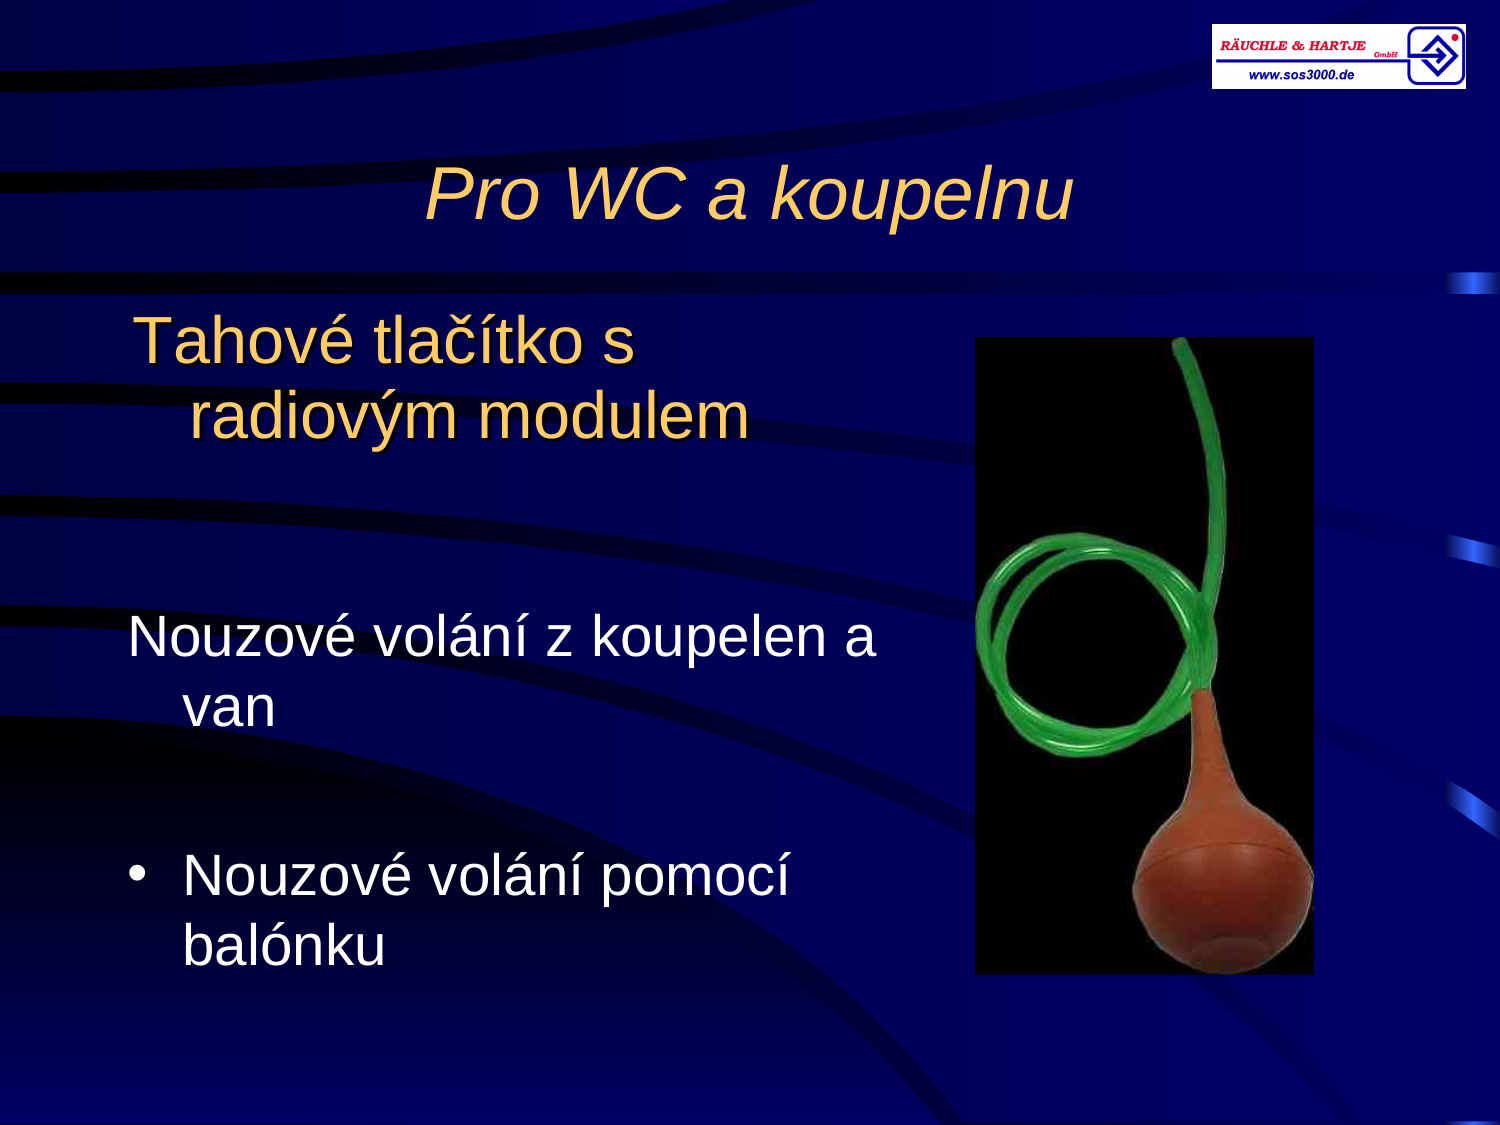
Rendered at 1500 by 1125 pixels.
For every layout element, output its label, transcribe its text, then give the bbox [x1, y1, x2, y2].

picture [1212, 24, 1466, 89]
list Tahové tlačítko s radiovým modulem [118, 295, 906, 471]
text_box Nouzové volání z koupelen a van Nouzové volání pomocí balónku [112, 590, 951, 1063]
title Pro WC a koupelnu [112, 99, 1388, 288]
picture [975, 337, 1314, 976]
